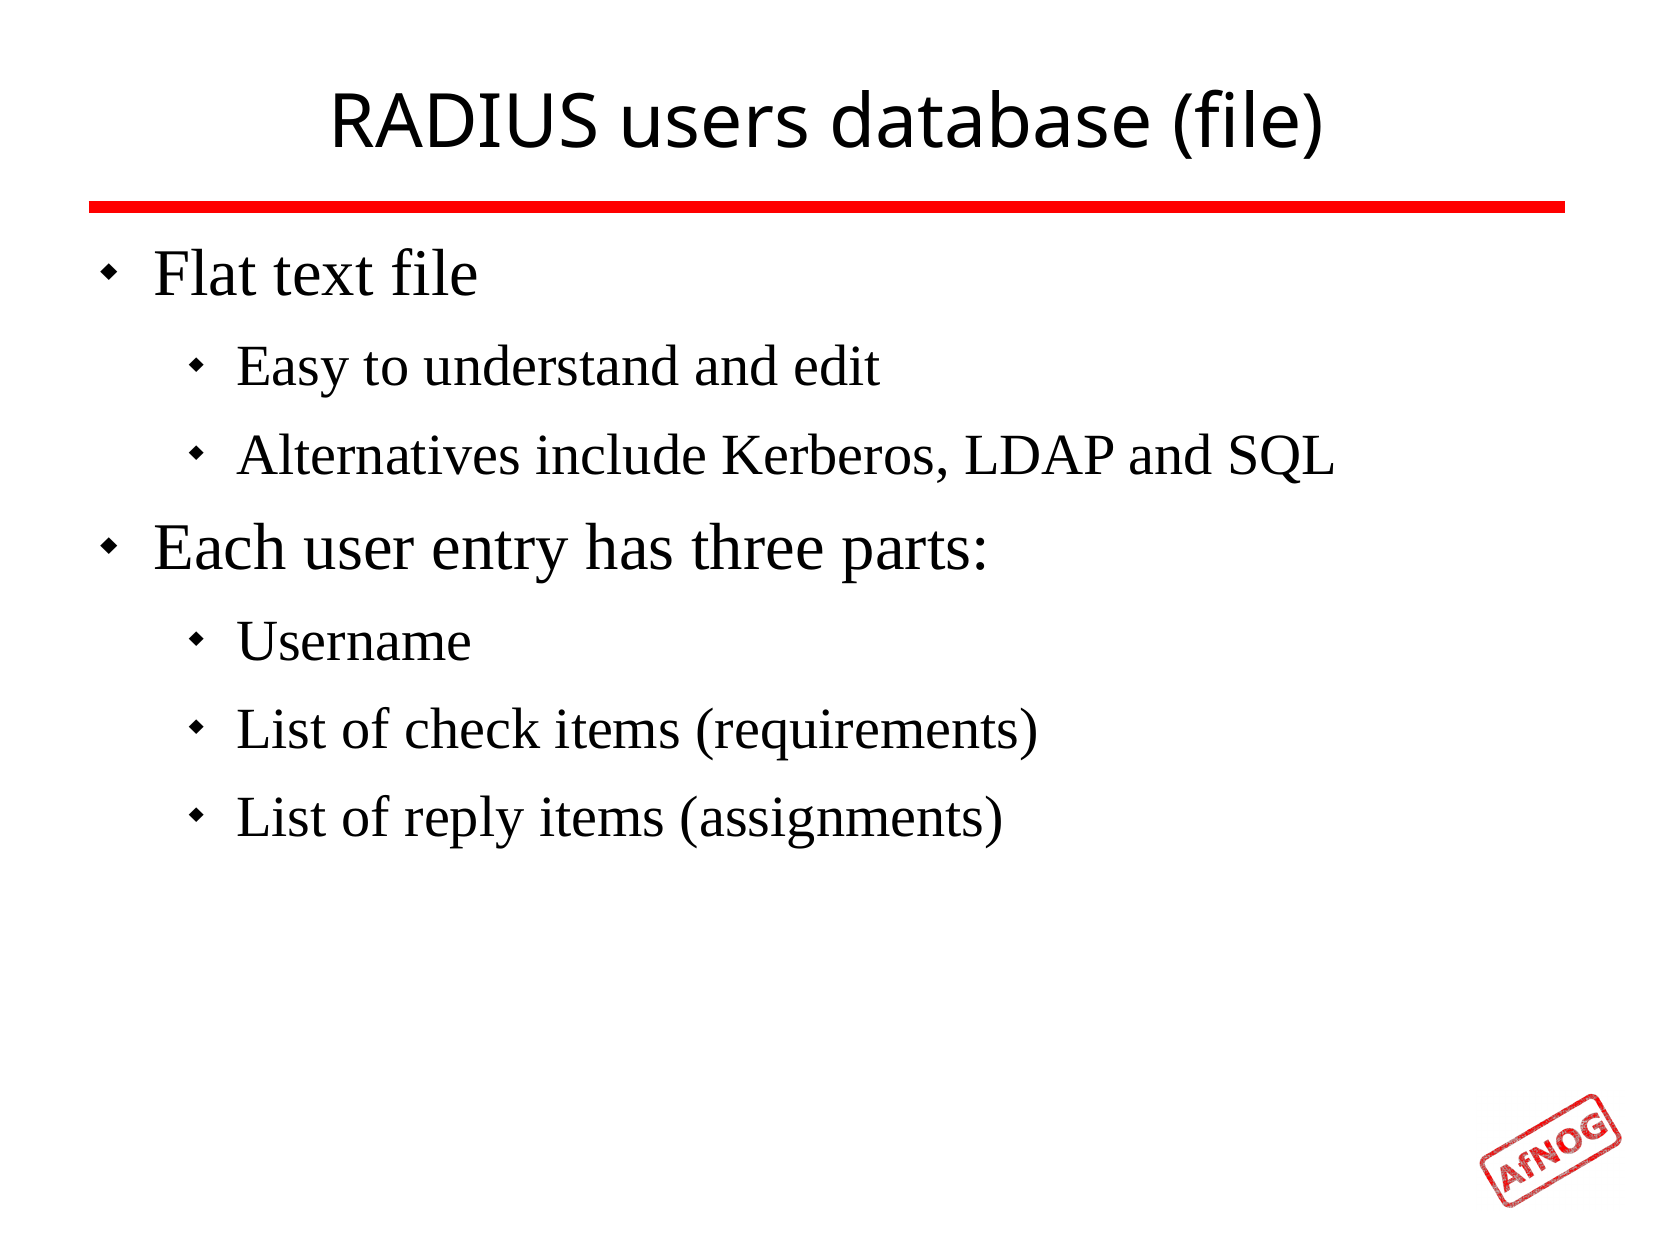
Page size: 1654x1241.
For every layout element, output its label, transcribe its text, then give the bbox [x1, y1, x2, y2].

picture [1476, 1090, 1625, 1211]
list Flat text file Easy to understand and edit Alternatives include Kerberos, LDAP and SQL Each user entry has three parts: Username List of check items (requirements) List of reply items (assignments) [82, 236, 1571, 1123]
title RADIUS users database (file) [82, 74, 1571, 162]
